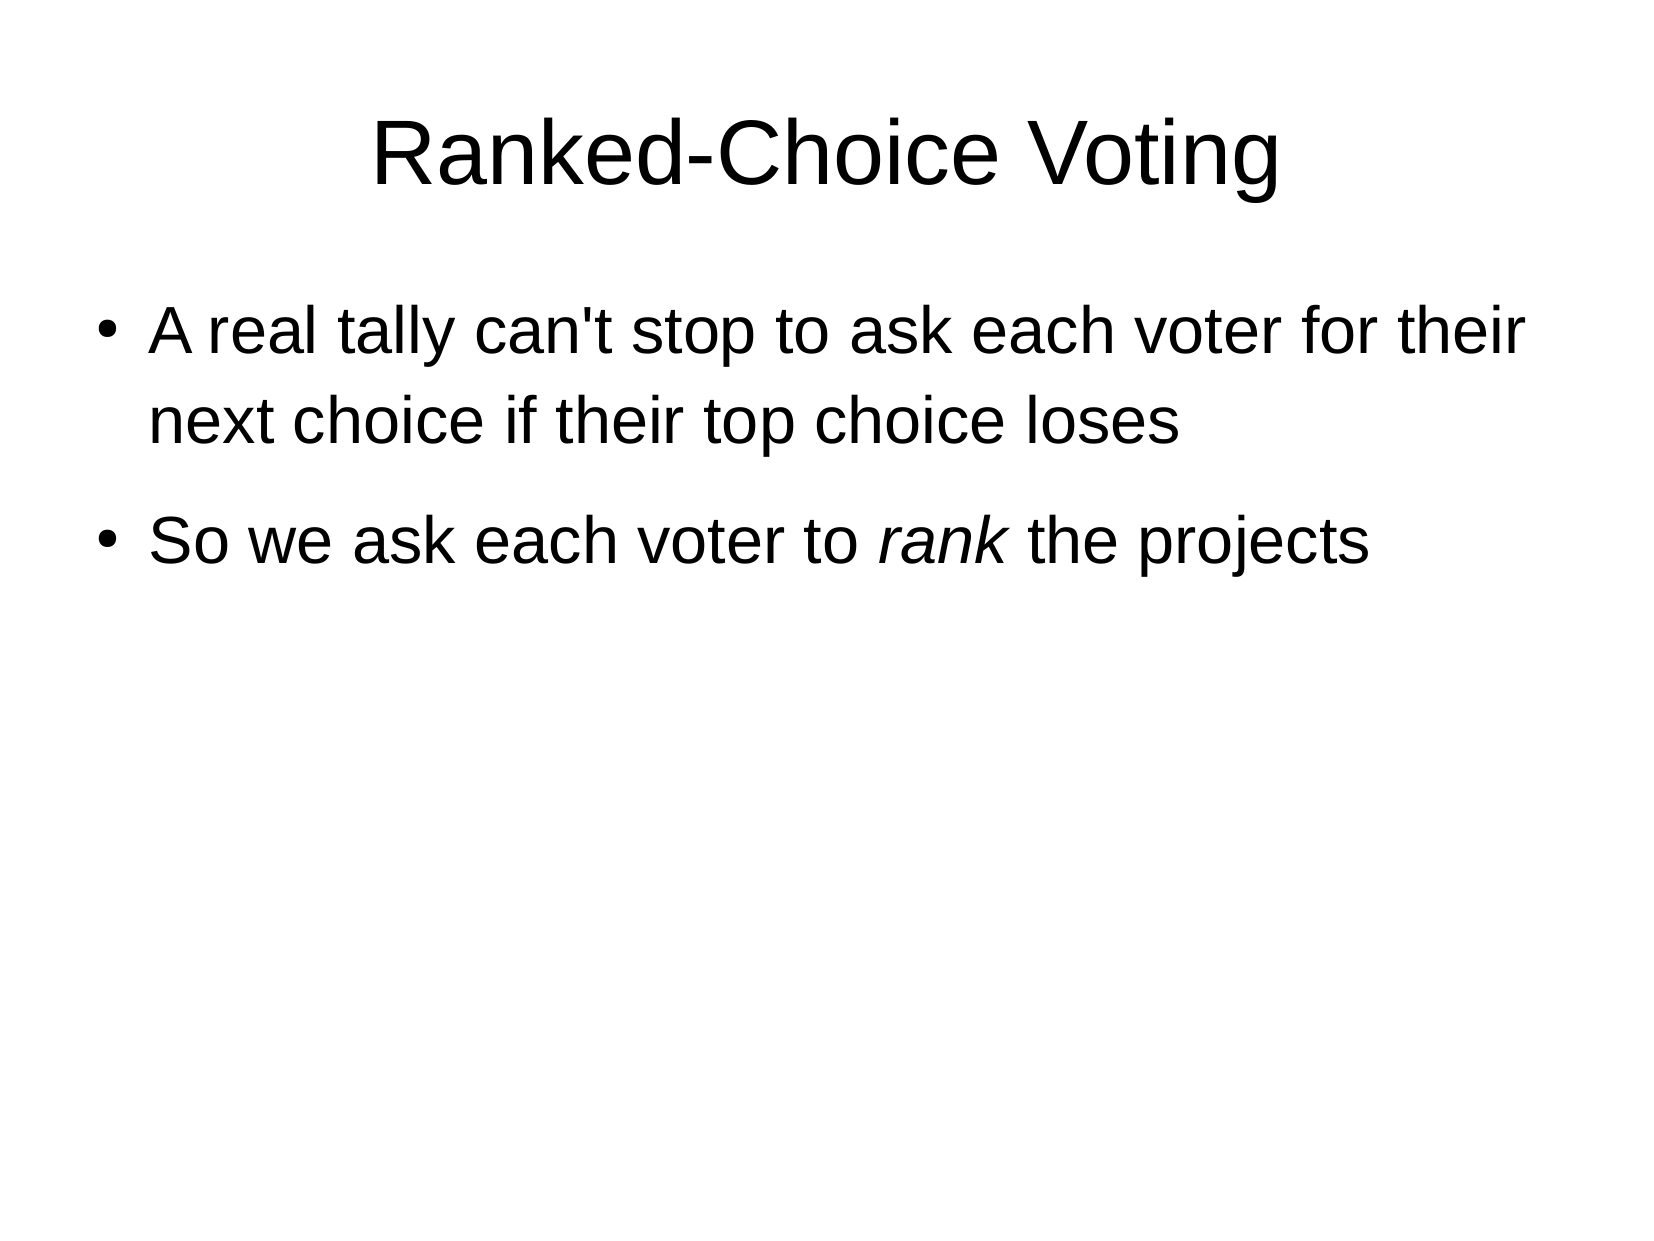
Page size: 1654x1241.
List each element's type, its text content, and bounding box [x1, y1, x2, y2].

title Ranked-Choice Voting [82, 49, 1571, 257]
list A real tally can't stop to ask each voter for their next choice if their top choice loses So we ask each voter to rank the projects [77, 293, 1567, 1112]
